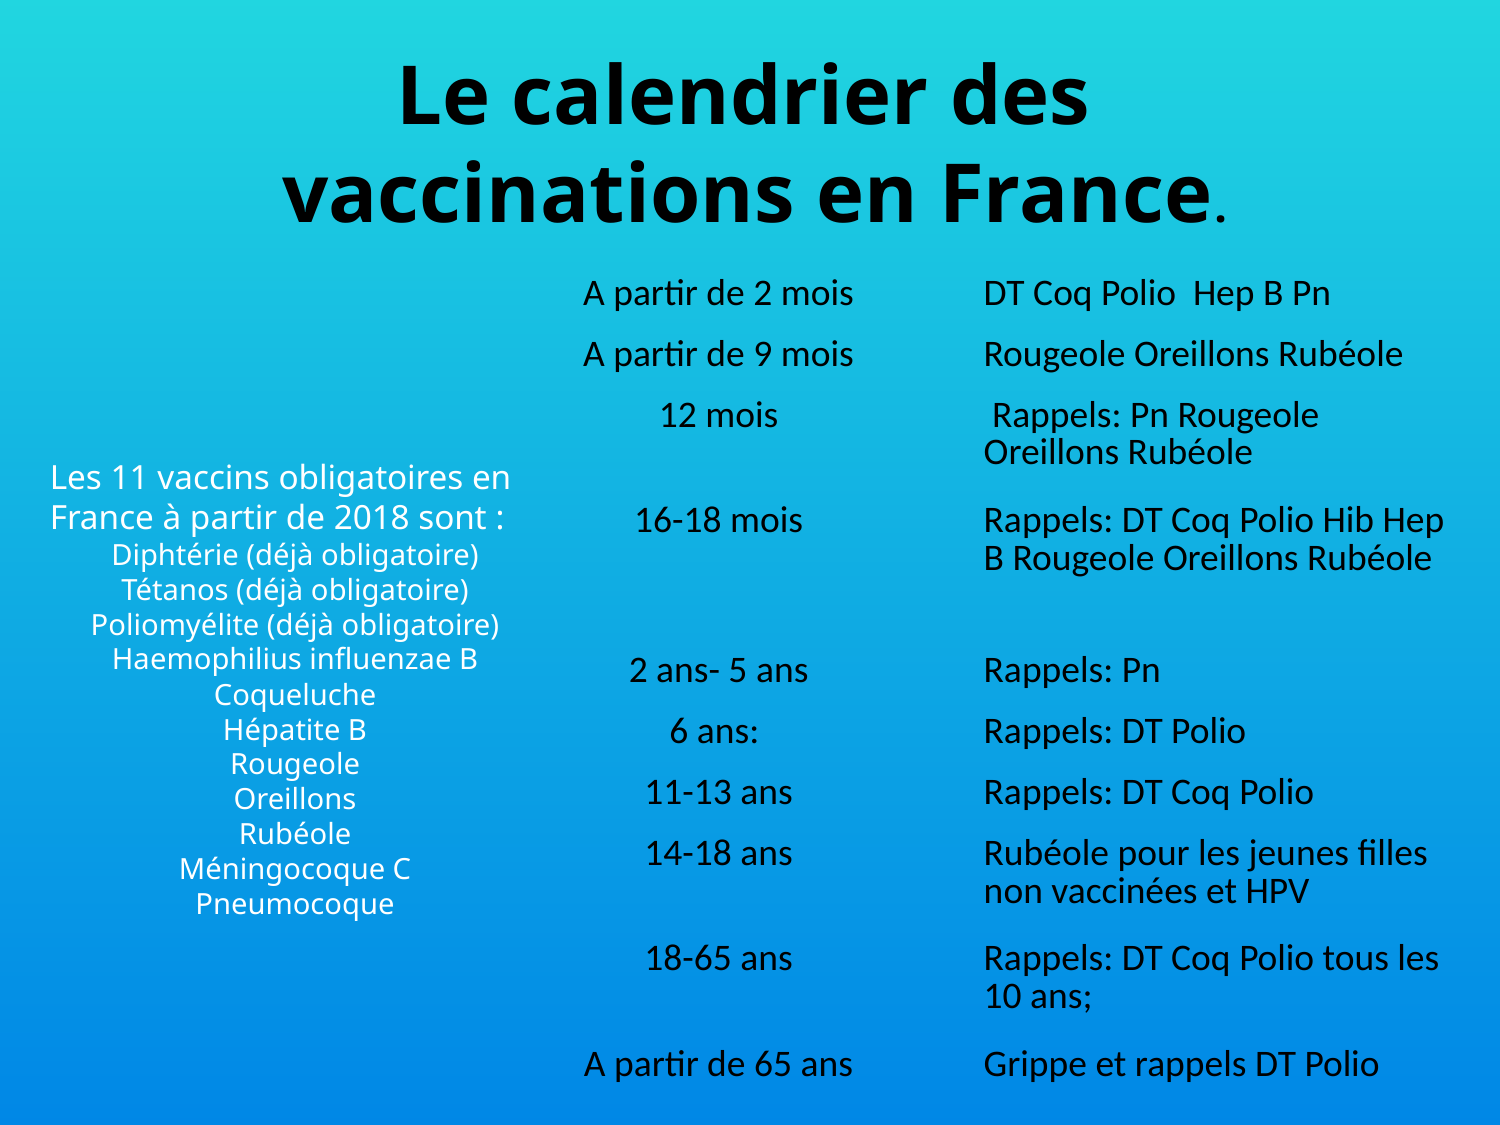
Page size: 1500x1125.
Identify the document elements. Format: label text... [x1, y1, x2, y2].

table_cell 6 ans: [556, 708, 969, 769]
table_cell Rappels: Pn [969, 647, 1469, 708]
table_cell A partir de 65 ans [469, 1040, 969, 1101]
text_box Les 11 vaccins obligatoires en France à partir de 2018 sont : Diphtérie (déjà obligatoire) Tétanos (déjà obligatoire) Poliomyélite (déjà obligatoire) Haemophilius influenzae B Coqueluche Hépatite B Rougeole Oreillons Rubéole Méningocoque C Pneumocoque [35, 448, 556, 928]
table_header A partir de 2 mois [469, 270, 969, 330]
table_cell Rappels: DT Coq Polio tous les 10 ans; [969, 935, 1469, 1040]
table_cell A partir de 9 mois [469, 330, 969, 391]
table_cell 2 ans- 5 ans [556, 647, 969, 708]
table_cell Rappels: DT Coq Polio [969, 769, 1469, 830]
table_cell 16-18 mois [556, 497, 969, 647]
table_cell 14-18 ans [469, 830, 969, 935]
table_cell 12 mois [469, 391, 969, 497]
table_cell 11-13 ans [556, 769, 969, 830]
table_cell Rappels: Pn Rougeole Oreillons Rubéole [969, 391, 1469, 497]
table_cell Rappels: DT Polio [969, 708, 1469, 769]
title Le calendrier des vaccinations en France. [117, 35, 1393, 247]
table_cell Grippe et rappels DT Polio [969, 1040, 1469, 1101]
table_cell Rubéole pour les jeunes filles non vaccinées et HPV [969, 830, 1469, 935]
table_cell Rappels: DT Coq Polio Hib Hep B Rougeole Oreillons Rubéole [969, 497, 1469, 647]
table_header DT Coq Polio Hep B Pn [969, 270, 1469, 330]
table_cell 18-65 ans [469, 935, 969, 1040]
table_cell Rougeole Oreillons Rubéole [969, 330, 1469, 391]
